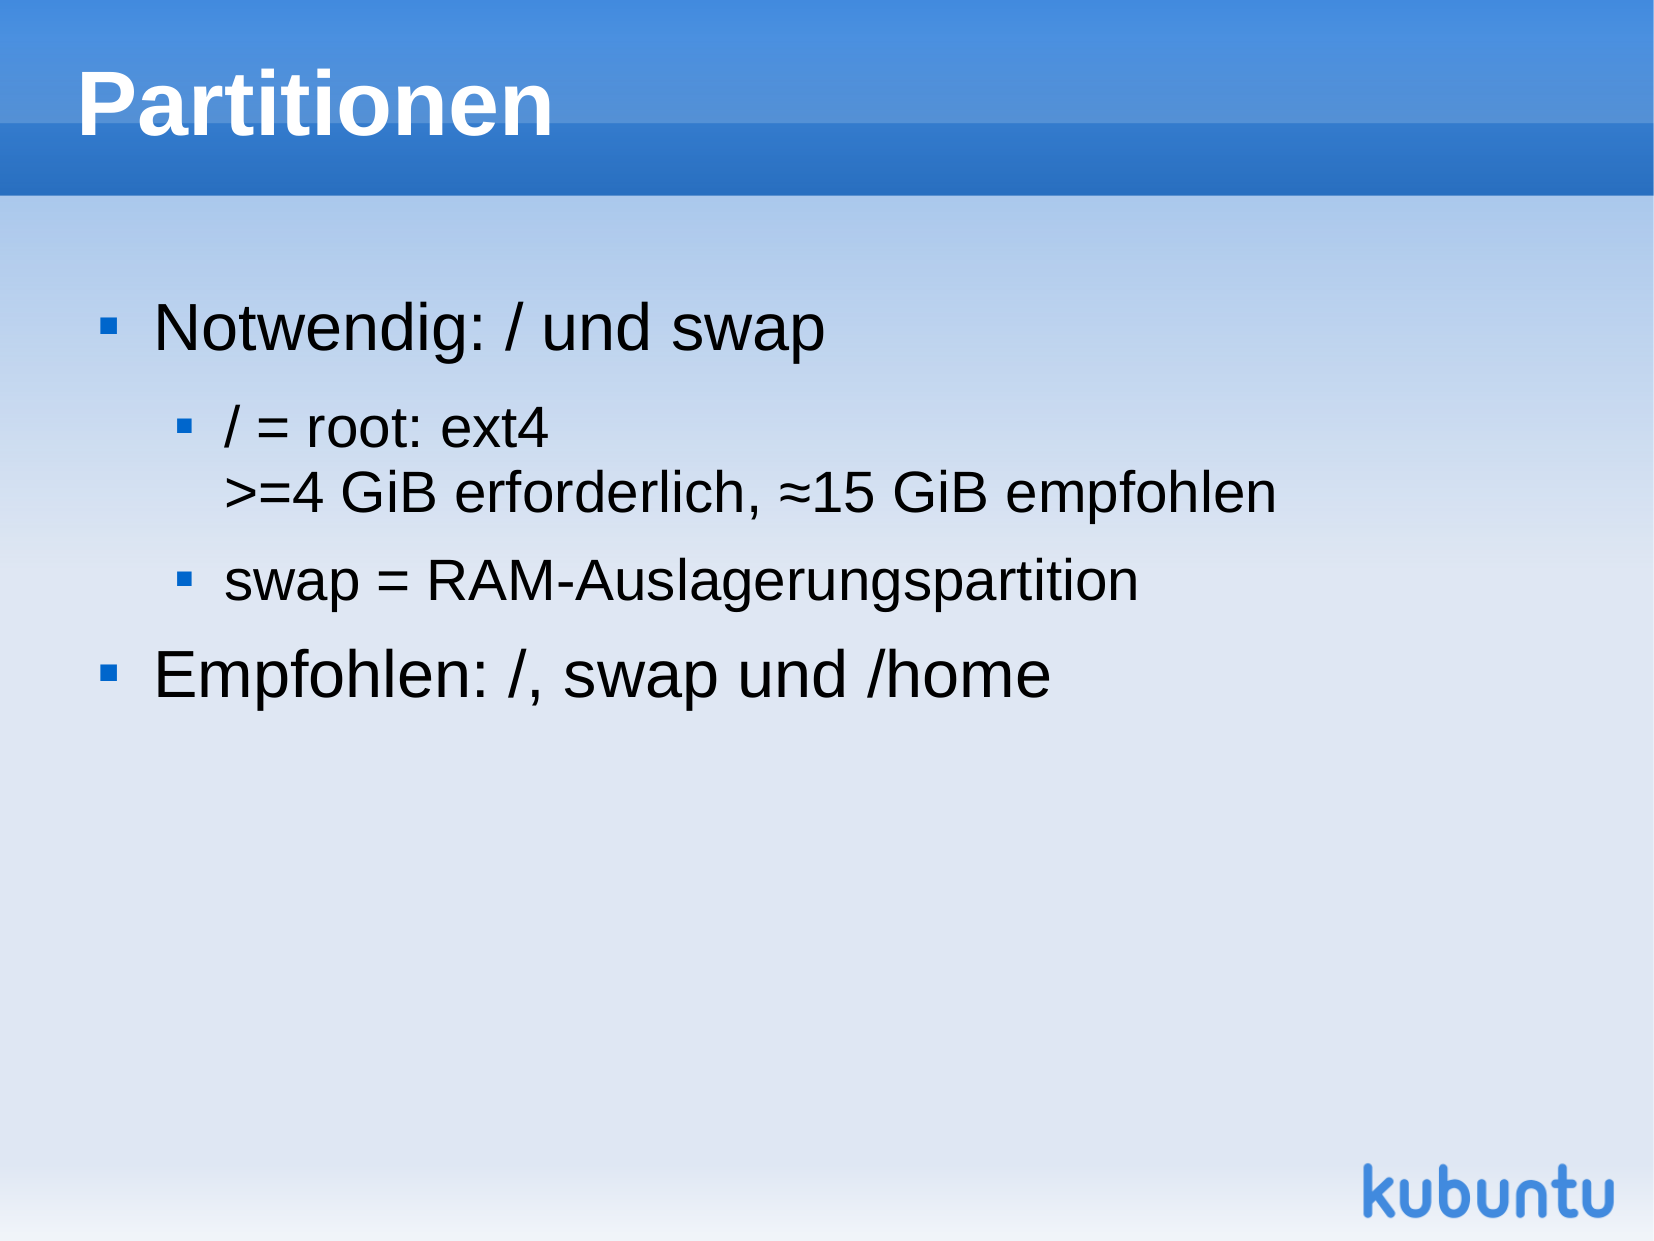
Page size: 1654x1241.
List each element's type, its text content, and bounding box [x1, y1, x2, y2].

picture [0, 0, 1654, 1241]
list Notwendig: / und swap / = root: ext4 >=4 GiB erforderlich, ≈15 GiB empfohlen swap = RAM-Auslagerungspartition Empfohlen: /, swap und /home [82, 290, 1571, 1109]
title Partitionen [76, 0, 1565, 208]
